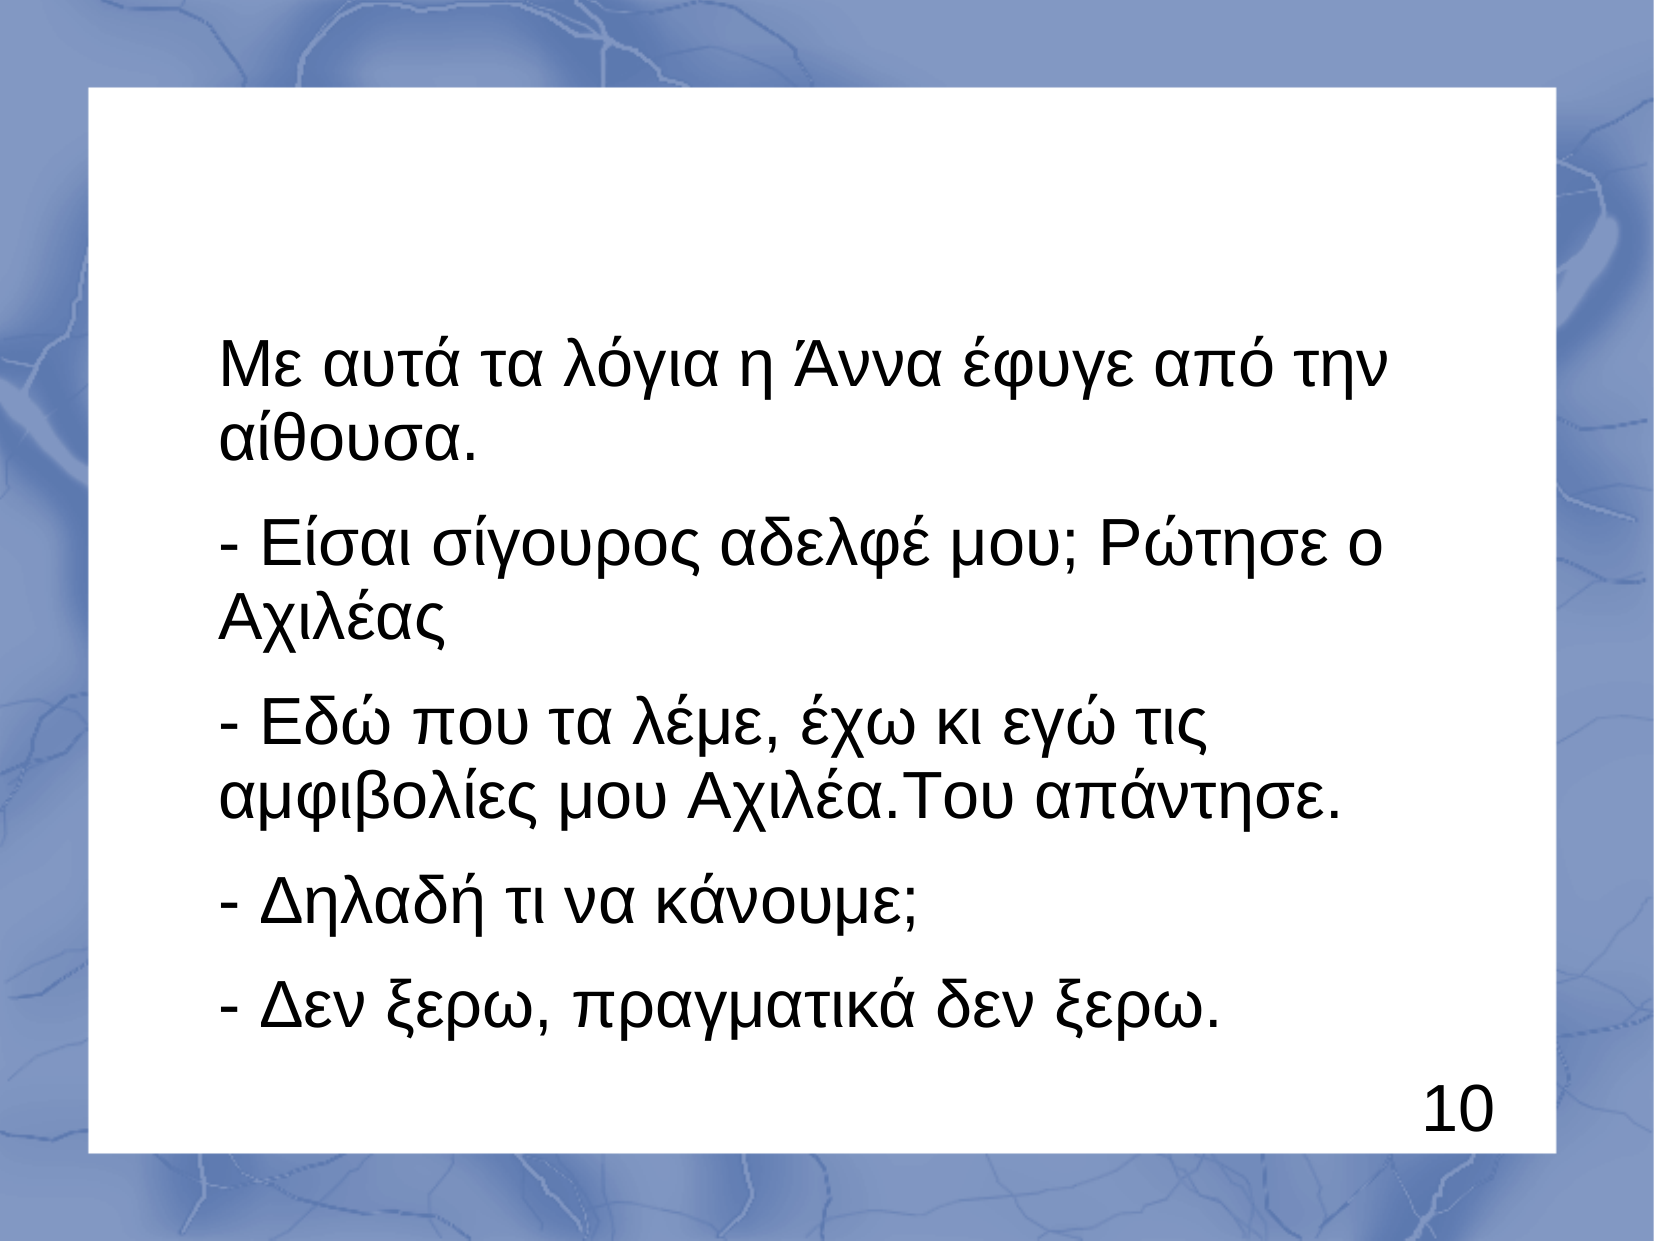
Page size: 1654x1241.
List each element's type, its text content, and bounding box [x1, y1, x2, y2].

picture [0, 0, 1654, 1241]
list Με αυτά τα λόγια η Άννα έφυγε από την αίθουσα. - Είσαι σίγουρος αδελφέ μου; Ρώτησε ο Αχιλέας - Εδώ που τα λέμε, έχω κι εγώ τις αμφιβολίες μου Αχιλέα.Του απάντησε. - Δηλαδή τι να κάνουμε; - Δεν ξερω, πραγματικά δεν ξερω. 10 [147, 325, 1506, 1147]
